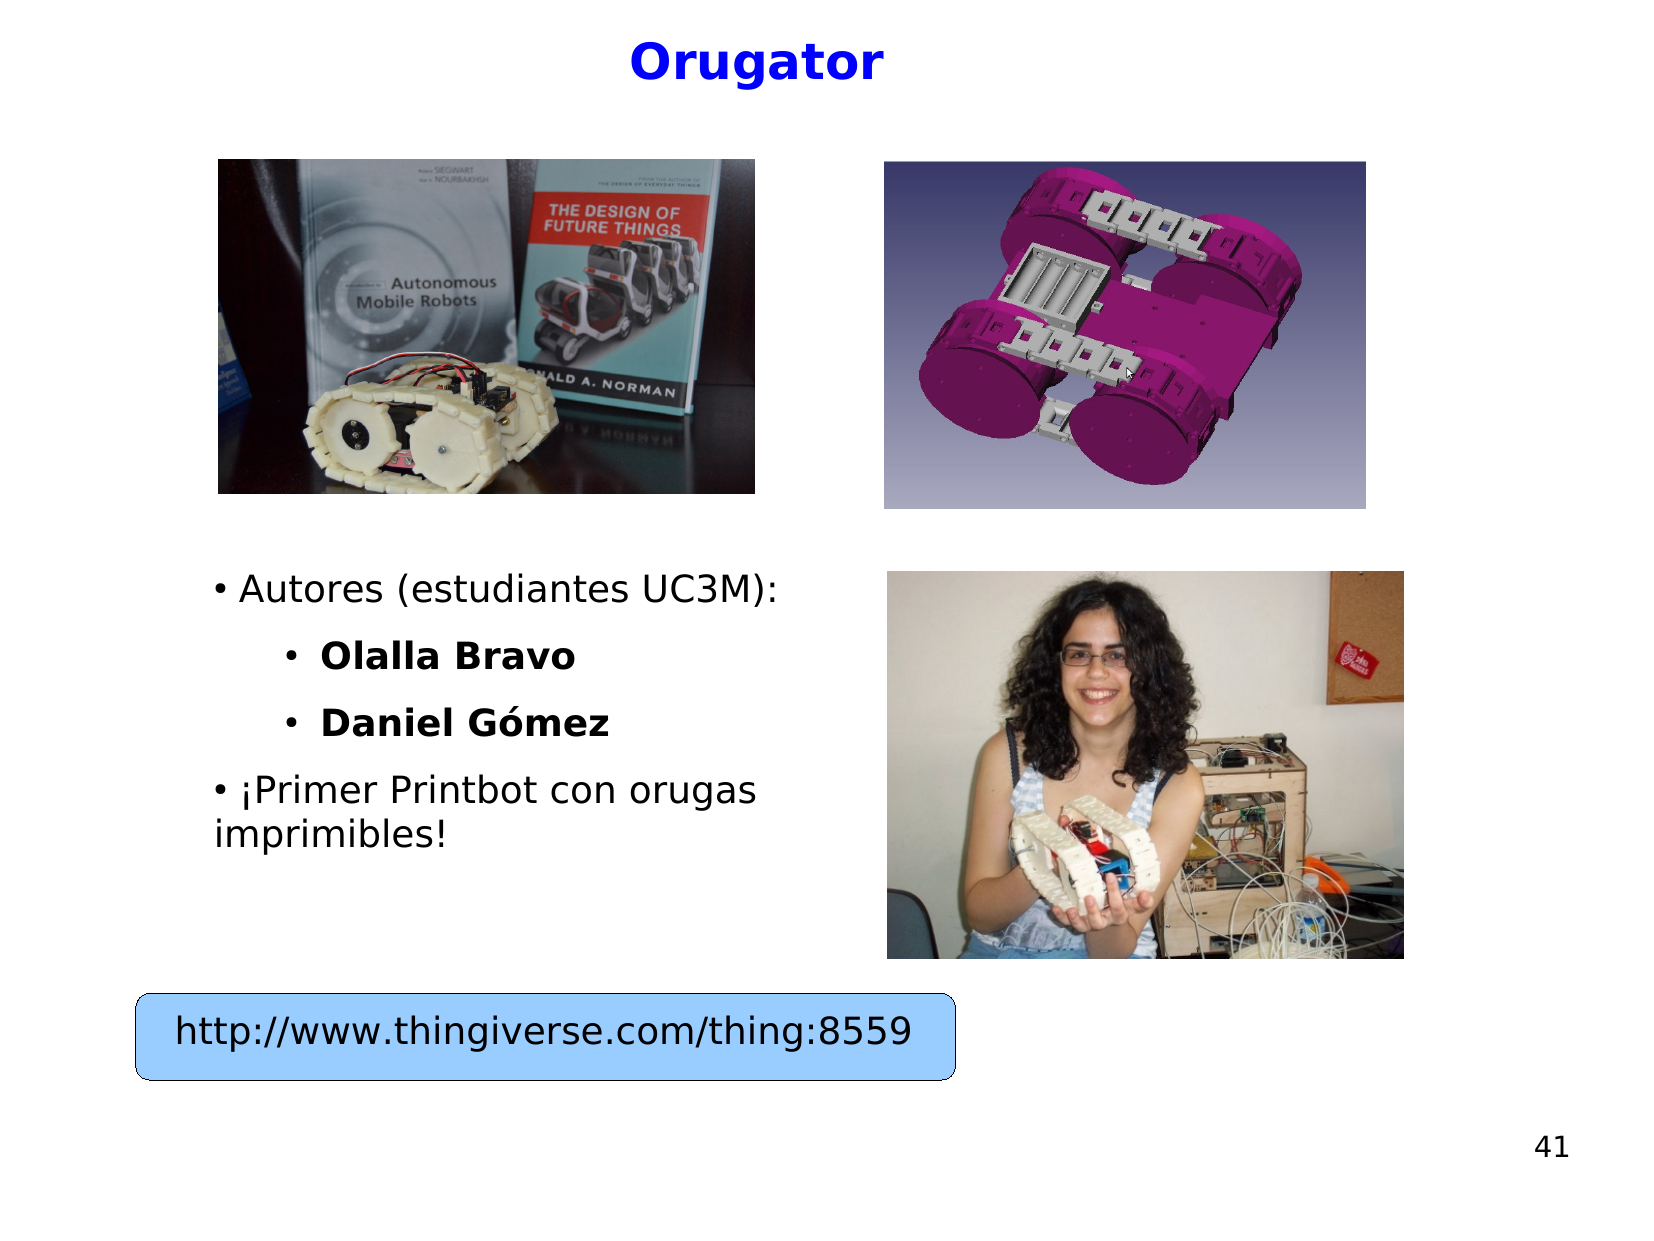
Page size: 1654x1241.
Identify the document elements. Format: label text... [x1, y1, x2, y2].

text_box Orugator [614, 25, 1217, 99]
text_box Autores (estudiantes UC3M): Olalla Bravo Daniel Gómez ¡Primer Printbot con orugas imprimibles! [199, 560, 858, 864]
text_box [135, 993, 956, 1081]
picture [884, 160, 1366, 510]
picture [218, 159, 755, 495]
text_box http://www.thingiverse.com/thing:8559 [159, 1002, 929, 1061]
picture [887, 571, 1404, 959]
